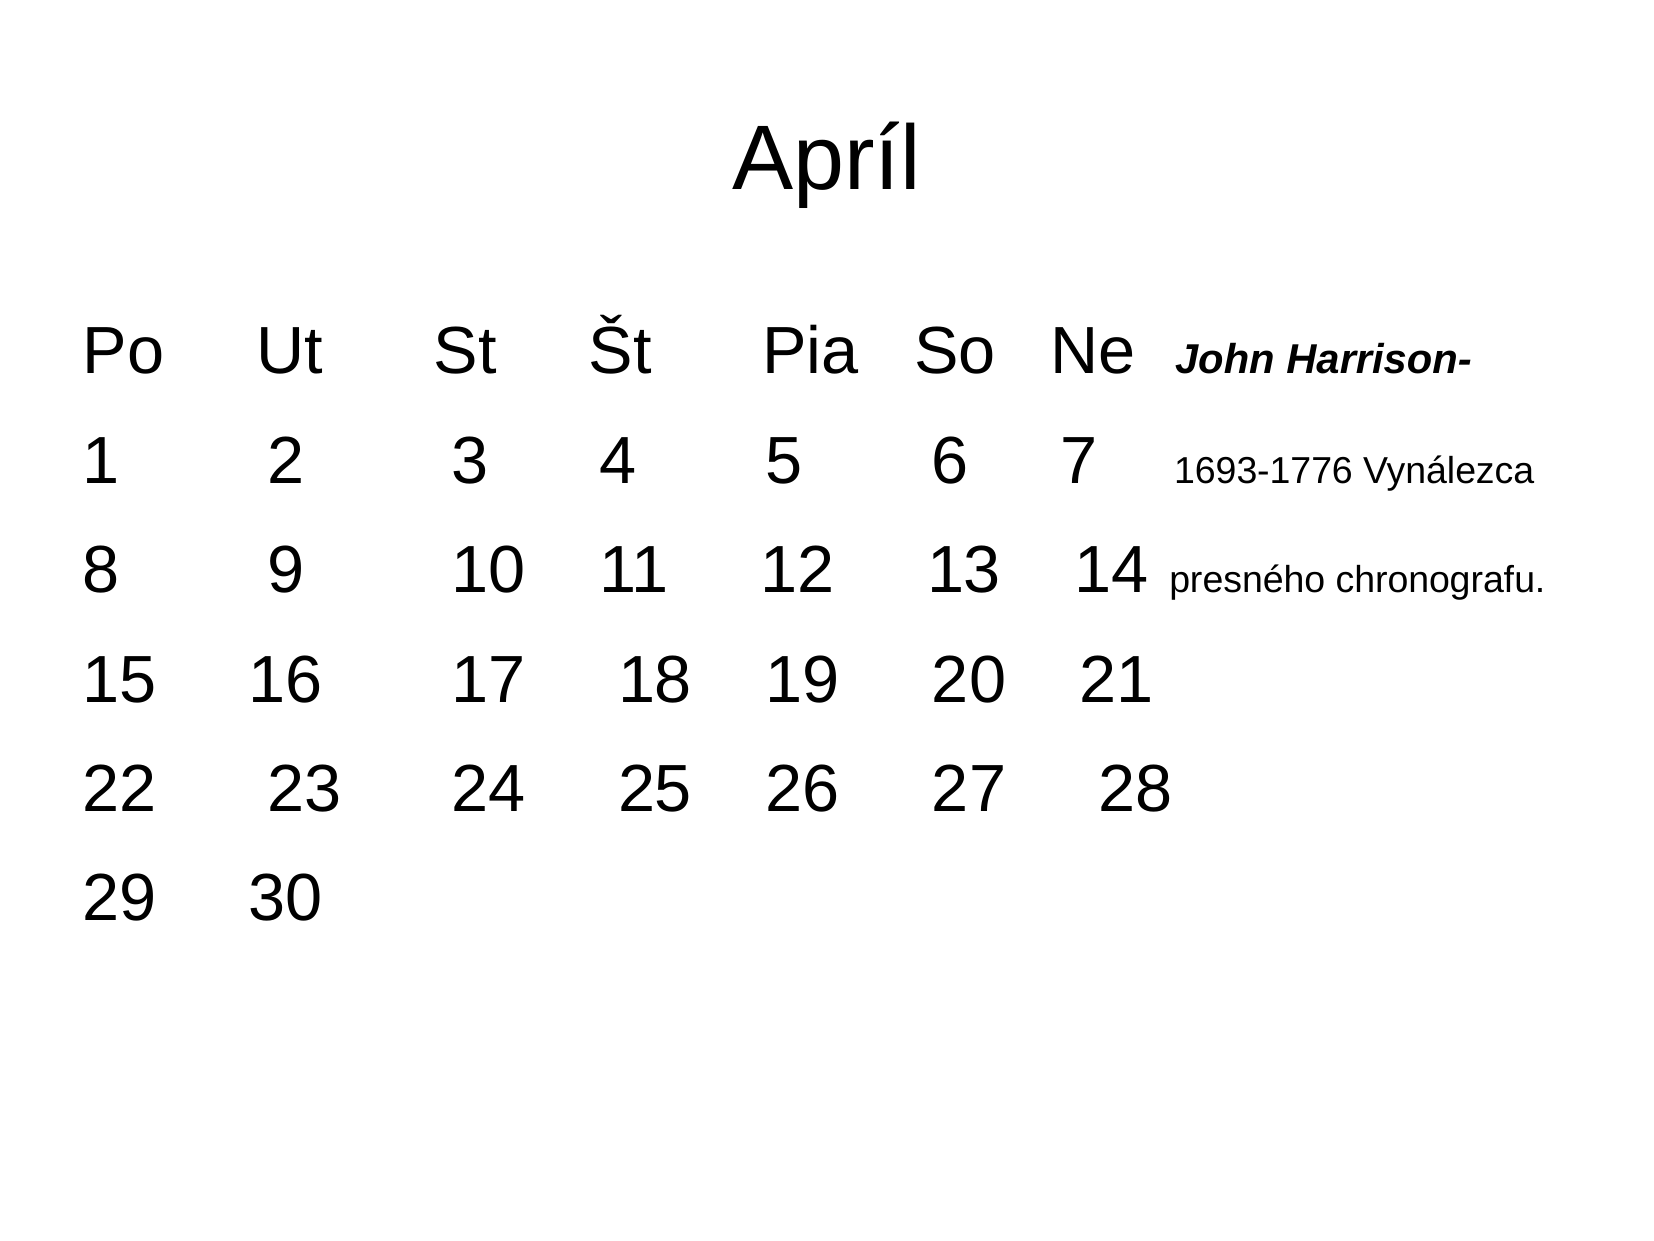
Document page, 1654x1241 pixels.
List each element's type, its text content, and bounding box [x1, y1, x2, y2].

title Apríl [82, 49, 1571, 257]
list Po Ut St Št Pia So Ne John Harrison- 1 2 3 4 5 6 7 1693-1776 Vynálezca 8 9 10 11 12 13 14 presného chronografu. 15 16 17 18 19 20 21 22 23 24 25 26 27 28 29 30 [82, 307, 1607, 1109]
